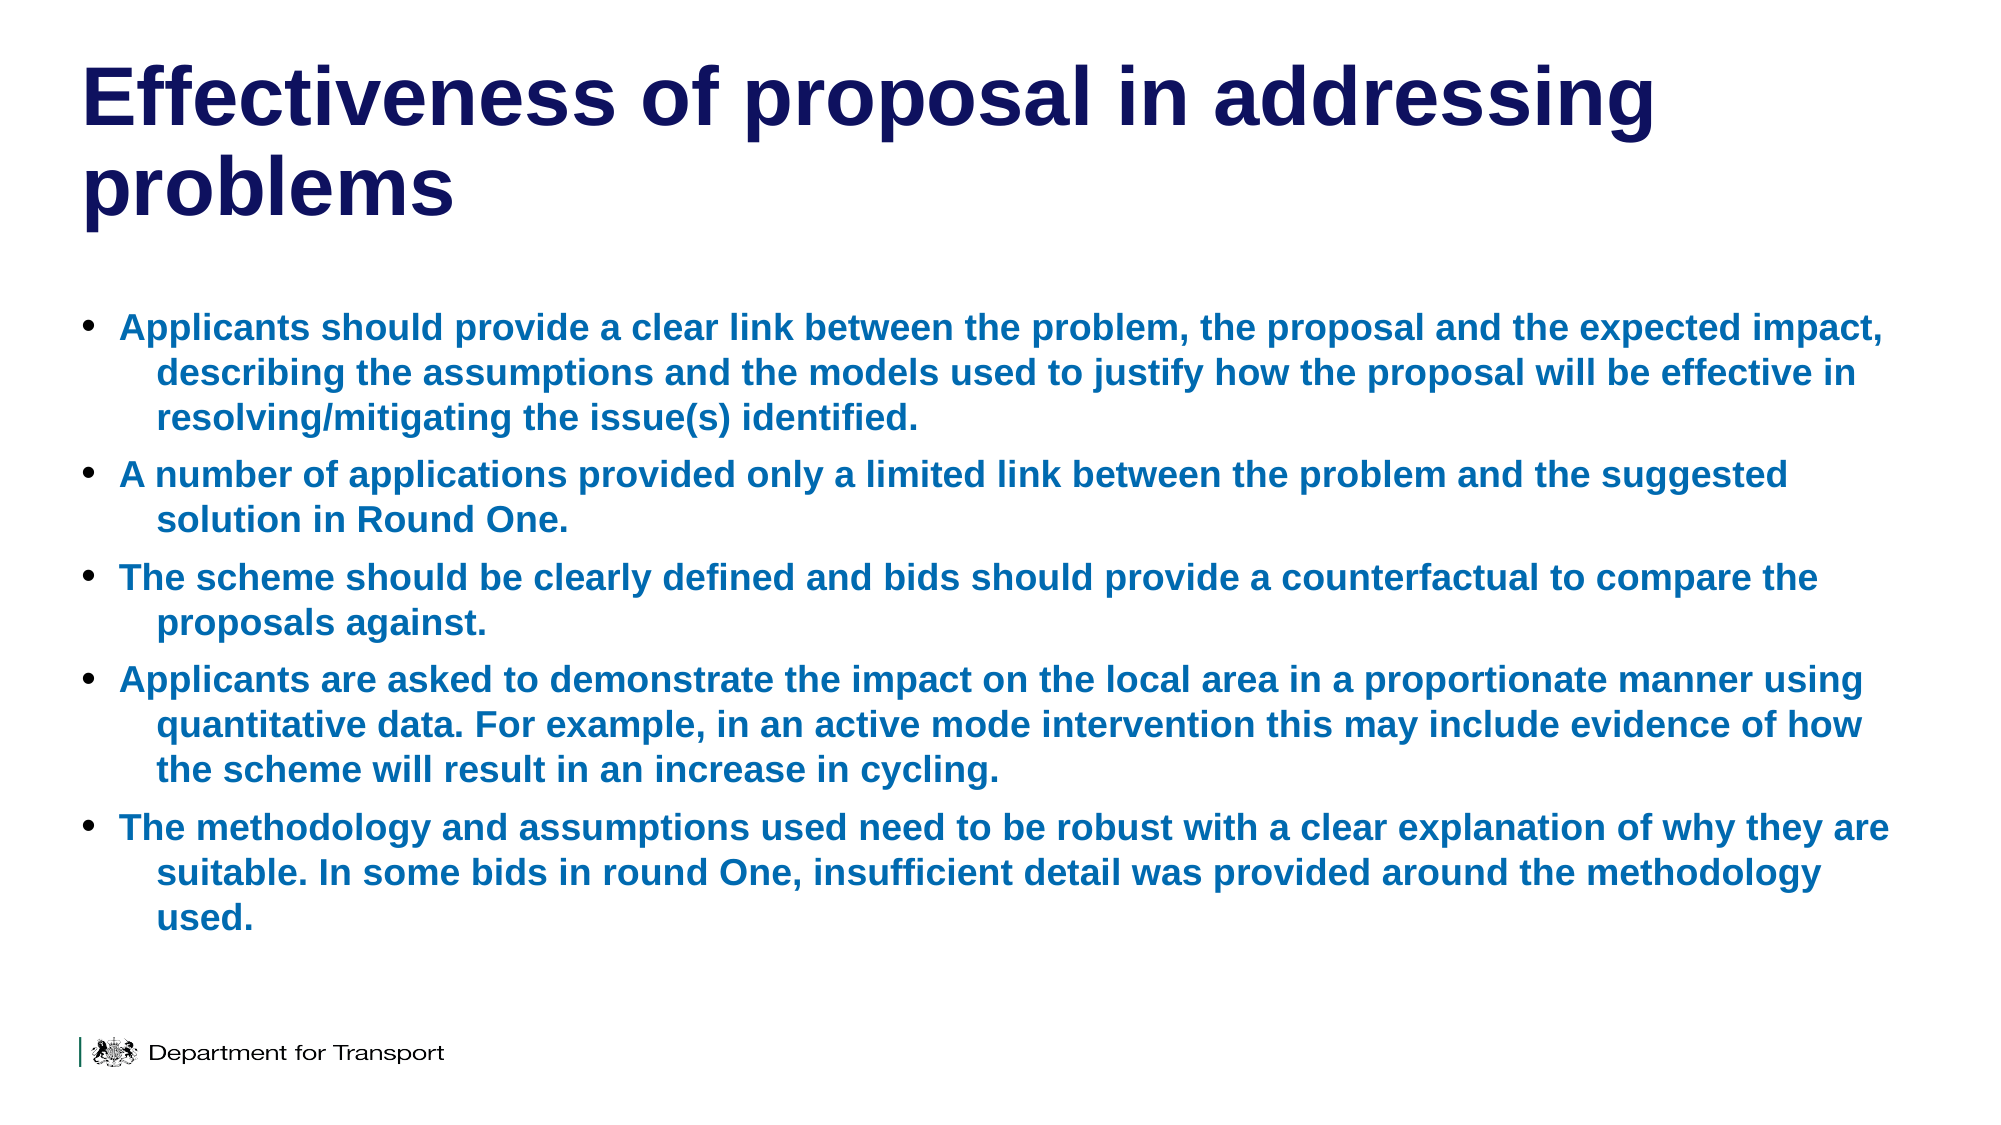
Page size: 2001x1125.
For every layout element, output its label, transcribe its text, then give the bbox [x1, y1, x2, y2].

list Applicants should provide a clear link between the problem, the proposal and the expected impact, describing the assumptions and the models used to justify how the proposal will be effective in resolving/mitigating the issue(s) identified. A number of applications provided only a limited link between the problem and the suggested solution in Round One. The scheme should be clearly defined and bids should provide a counterfactual to compare the proposals against. Applicants are asked to demonstrate the impact on the local area in a proportionate manner using quantitative data. For example, in an active mode intervention this may include evidence of how the scheme will result in an increase in cycling. The methodology and assumptions used need to be robust with a clear explanation of why they are suitable. In some bids in round One, insufficient detail was provided around the methodology used. [81, 302, 1924, 941]
title Effectiveness of proposal in addressing problems​ [81, 53, 1922, 259]
